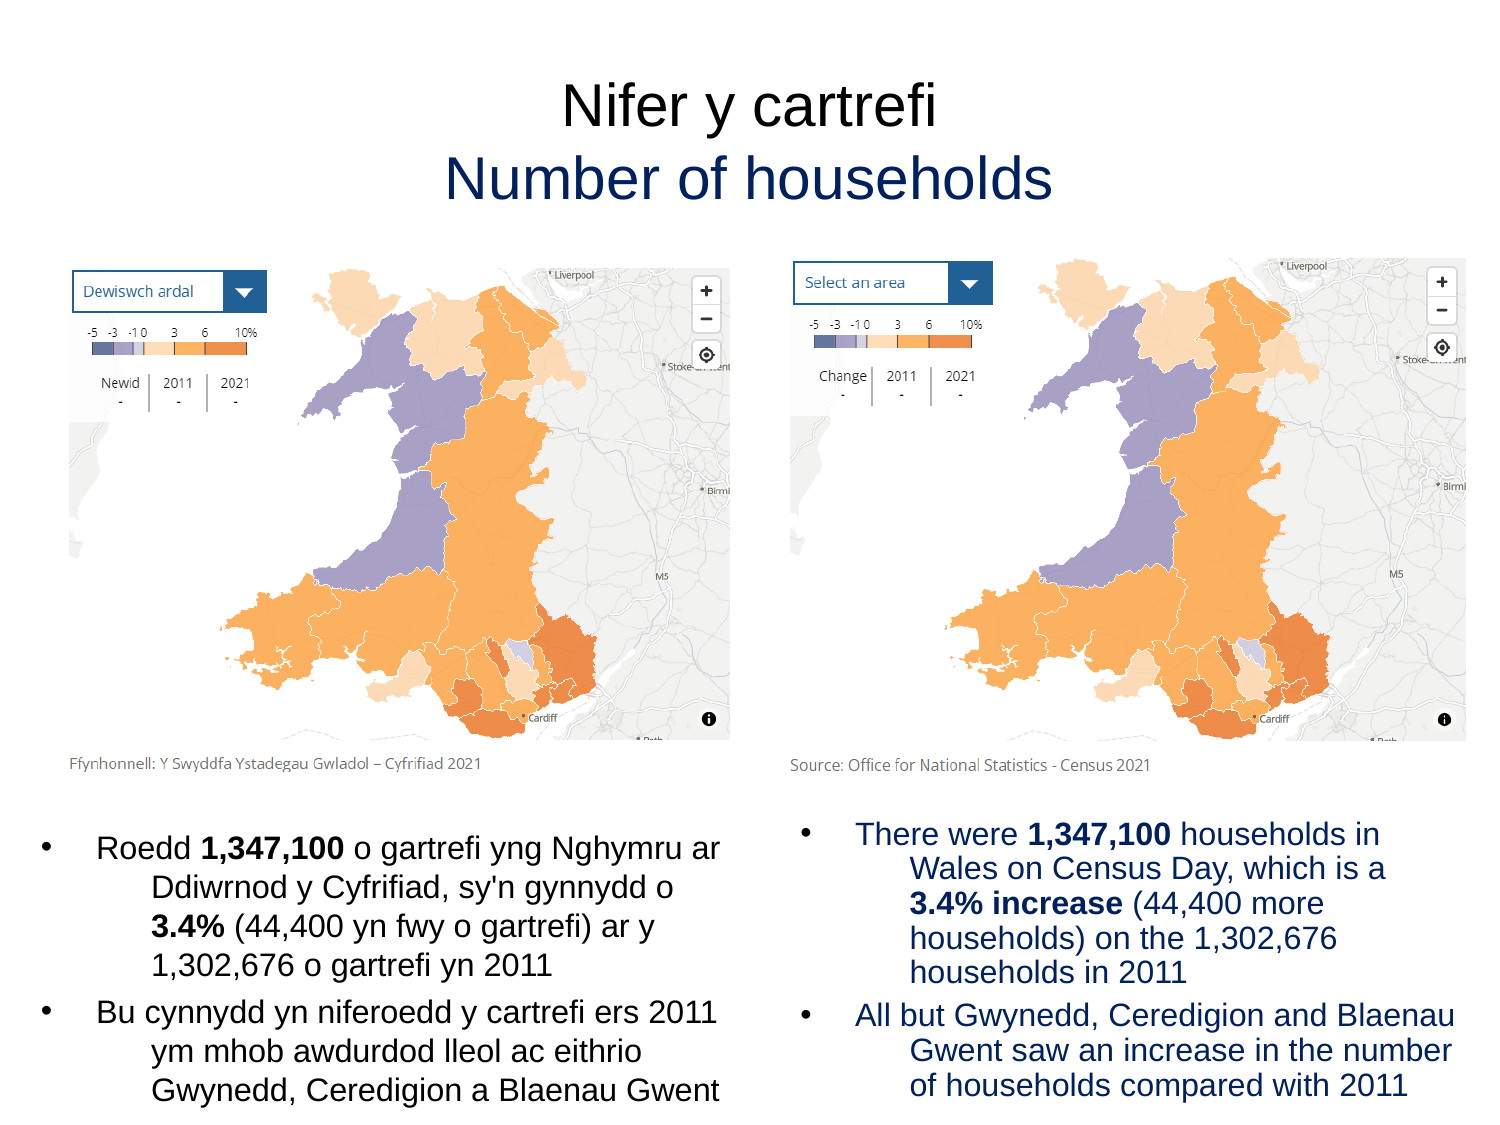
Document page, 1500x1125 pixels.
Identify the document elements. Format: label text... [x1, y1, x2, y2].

text_box There were 1,347,100 households in Wales on Census Day, which is a 3.4% increase (44,400 more households) on the 1,302,676 households in 2011 All but Gwynedd, Ceredigion and Blaenau Gwent saw an increase in the number of households compared with 2011 [785, 809, 1472, 1125]
title Nifer y cartrefi Number of households [75, 45, 1426, 233]
picture [787, 253, 1472, 779]
picture [64, 253, 733, 779]
list Roedd 1,347,100 o gartrefi yng Nghymru ar Ddiwrnod y Cyfrifiad, sy'n gynnydd o 3.4% (44,400 yn fwy o gartrefi) ar y 1,302,676 o gartrefi yn 2011 Bu cynnydd yn niferoedd y cartrefi ers 2011 ym mhob awdurdod lleol ac eithrio Gwynedd, Ceredigion a Blaenau Gwent [25, 819, 748, 1125]
